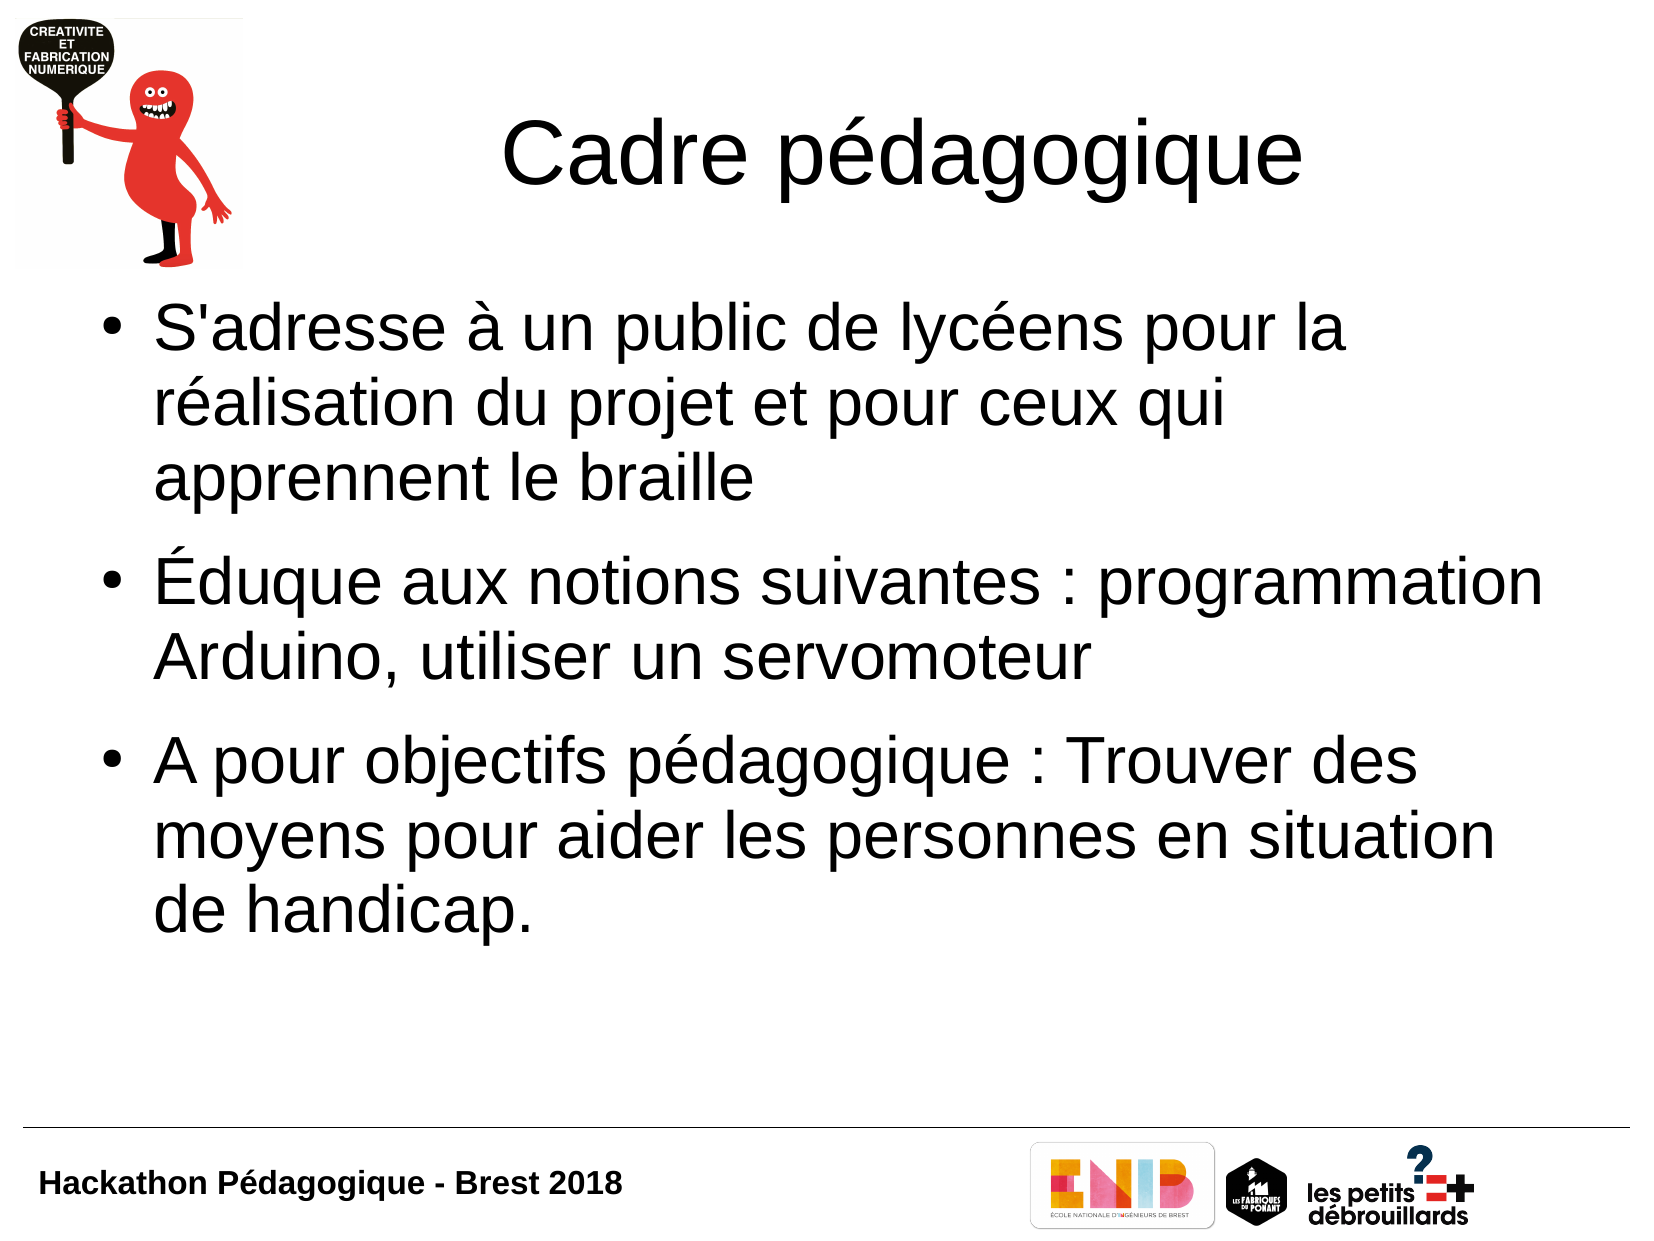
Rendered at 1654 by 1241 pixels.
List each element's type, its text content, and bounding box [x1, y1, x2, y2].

picture [1308, 1145, 1474, 1225]
picture [1015, 1127, 1287, 1241]
text_box Hackathon Pédagogique - Brest 2018 [23, 1157, 945, 1211]
picture [15, 18, 243, 269]
title Cadre pédagogique [243, 49, 1571, 257]
list S'adresse à un public de lycéens pour la réalisation du projet et pour ceux qui apprennent le braille Éduque aux notions suivantes : programmation Arduino, utiliser un servomoteur A pour objectifs pédagogique : Trouver des moyens pour aider les personnes en situation de handicap. [82, 290, 1571, 1109]
